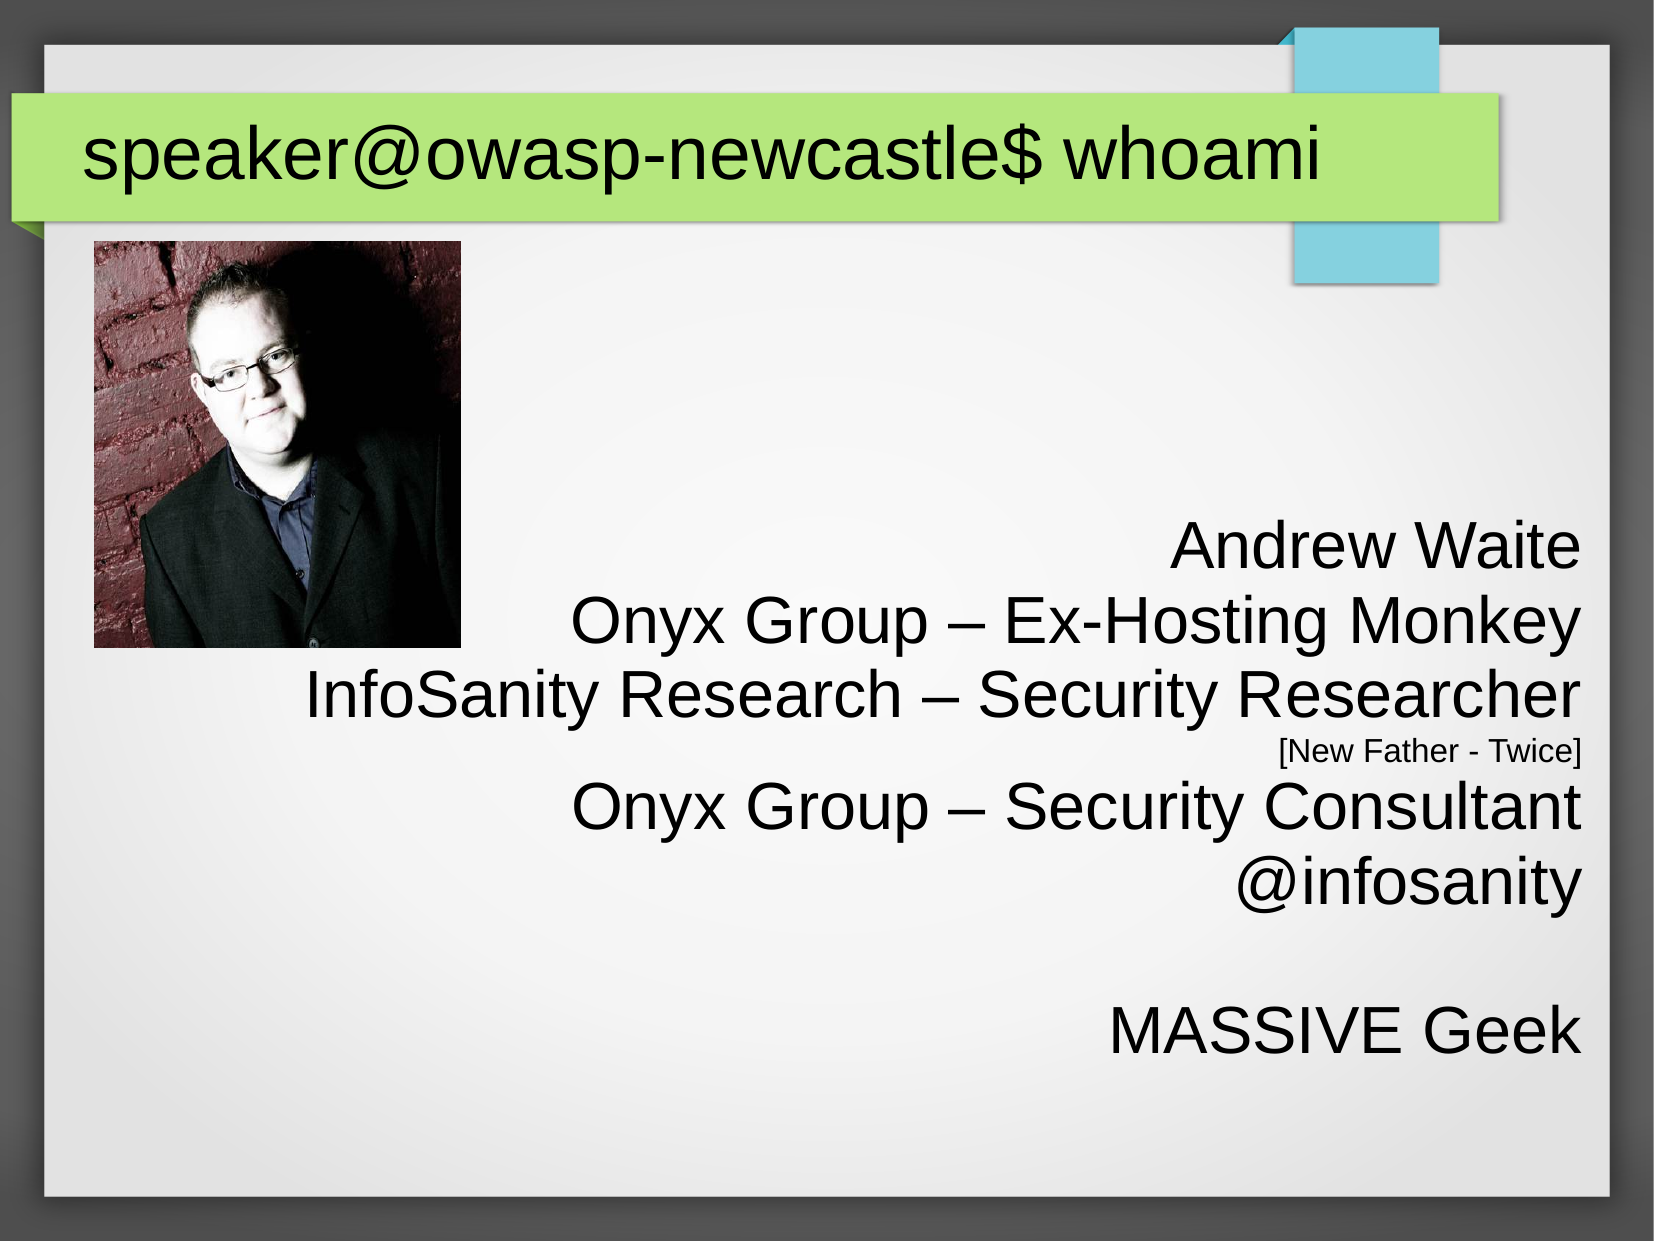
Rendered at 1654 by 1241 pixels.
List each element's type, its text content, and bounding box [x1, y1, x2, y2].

picture [0, 0, 1654, 1241]
title speaker@owasp-newcastle$ whoami [82, 94, 1441, 213]
subtitle Andrew Waite Onyx Group – Ex-Hosting Monkey InfoSanity Research – Security Researcher [New Father - Twice] Onyx Group – Security Consultant @infosanity MASSIVE Geek [94, 507, 1583, 1069]
